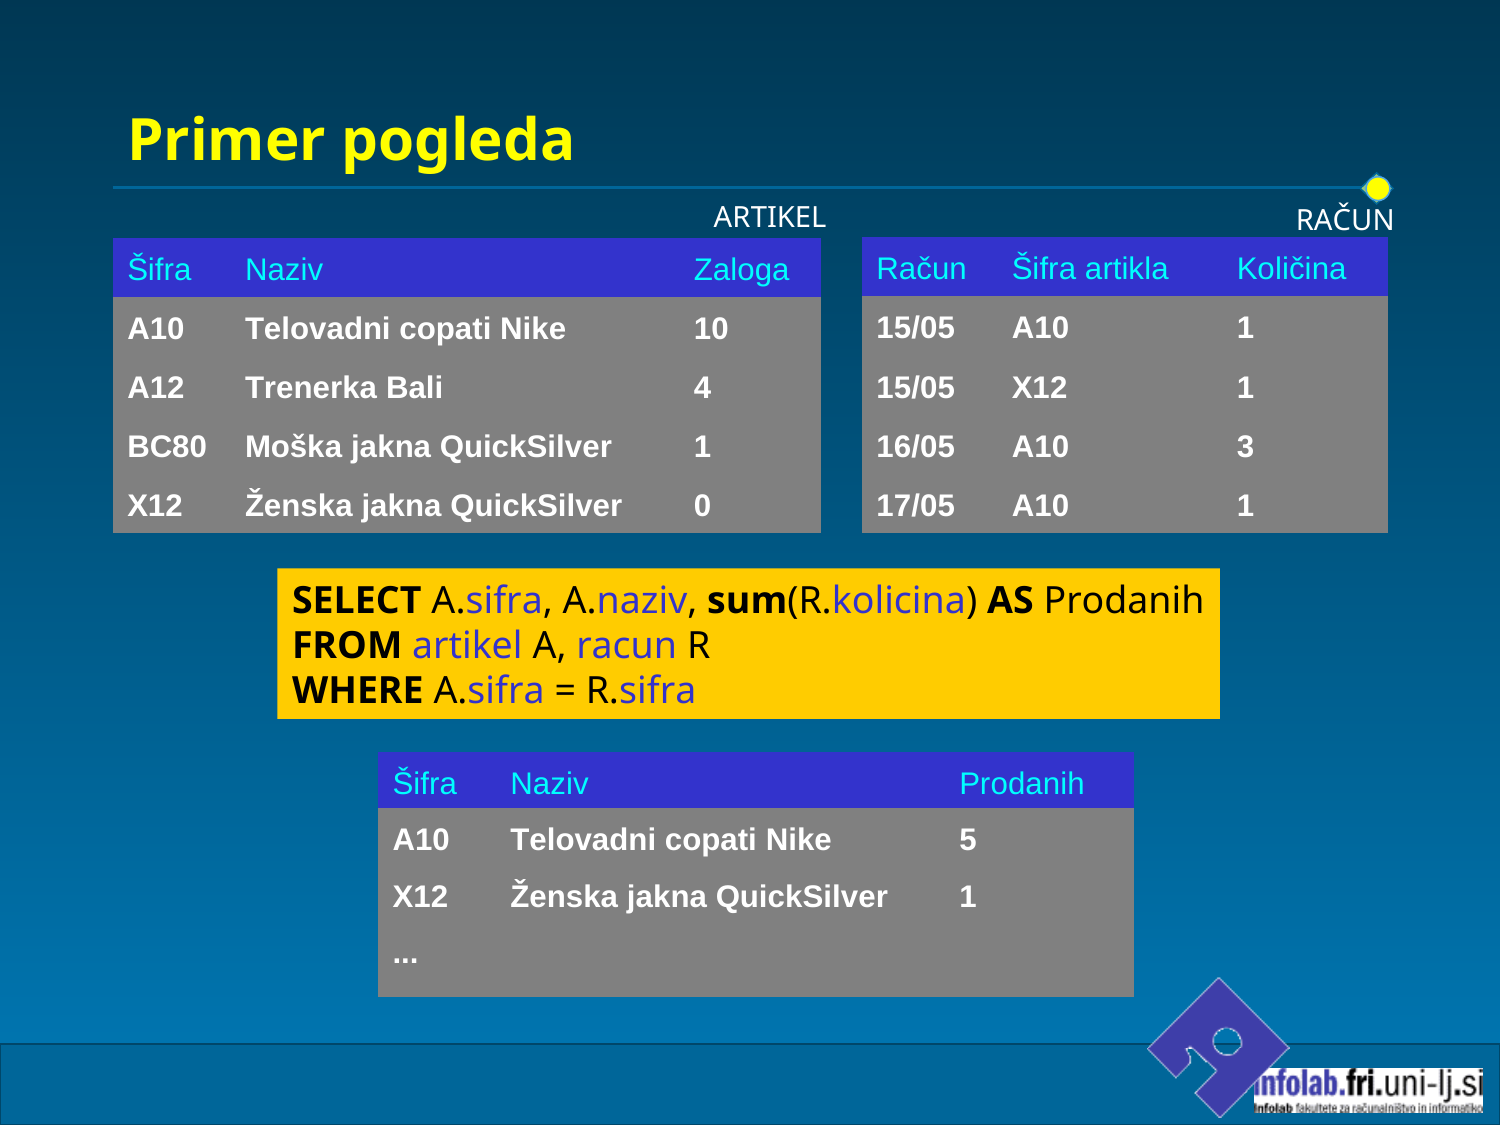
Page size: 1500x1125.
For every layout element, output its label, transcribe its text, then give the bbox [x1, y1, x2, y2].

text_box RAČUN [1281, 193, 1411, 244]
table_cell A10 [997, 474, 1222, 533]
table_cell 16/05 [862, 415, 997, 474]
table_header Naziv [230, 238, 679, 297]
table_cell X12 [378, 865, 496, 921]
table_cell 1 [945, 865, 1134, 921]
table_cell BC80 [113, 415, 230, 474]
table_header Naziv [496, 752, 945, 808]
table_cell Telovadni copati Nike [496, 808, 945, 865]
table_cell 10 [679, 297, 821, 356]
table_cell 17/05 [862, 474, 997, 533]
table_cell A10 [997, 296, 1222, 355]
table_cell 15/05 [862, 296, 997, 355]
table_cell [945, 921, 1134, 997]
table_cell Telovadni copati Nike [230, 297, 679, 356]
table_cell Moška jakna QuickSilver [230, 415, 679, 474]
table_cell Ženska jakna QuickSilver [230, 474, 679, 533]
table_cell X12 [997, 355, 1222, 415]
table_header Količina [1222, 237, 1388, 296]
text_box SELECT A.sifra, A.naziv, sum(R.kolicina) AS Prodanih FROM artikel A, racun R WHERE A.sifra = R.sifra [277, 568, 1220, 719]
table_cell [496, 921, 945, 997]
table_cell Ženska jakna QuickSilver [496, 865, 945, 921]
table_cell 4 [679, 356, 821, 415]
table_cell A10 [997, 415, 1222, 474]
table_cell 3 [1222, 415, 1388, 474]
table_cell 1 [679, 415, 821, 474]
table_cell 15/05 [862, 355, 997, 415]
table_cell 0 [679, 474, 821, 533]
table_cell A10 [113, 297, 230, 356]
table_cell A10 [378, 808, 496, 865]
table_header Šifra artikla [997, 237, 1222, 296]
table_cell ... [378, 921, 496, 997]
table_header Šifra [113, 238, 230, 297]
table_cell 5 [945, 808, 1134, 865]
table_cell 1 [1222, 474, 1388, 533]
table_cell A12 [113, 356, 230, 415]
table_header Prodanih [945, 752, 1134, 808]
table_header Šifra [378, 752, 496, 808]
table_cell X12 [113, 474, 230, 533]
table_header Zaloga [679, 238, 821, 297]
table_header Račun [862, 237, 997, 296]
text_box ARTIKEL [699, 190, 842, 241]
picture [1149, 978, 1482, 1117]
table_cell 1 [1222, 296, 1388, 355]
table_cell 1 [1222, 355, 1388, 415]
table_cell Trenerka Bali [230, 356, 679, 415]
title Primer pogleda [112, 94, 1388, 181]
